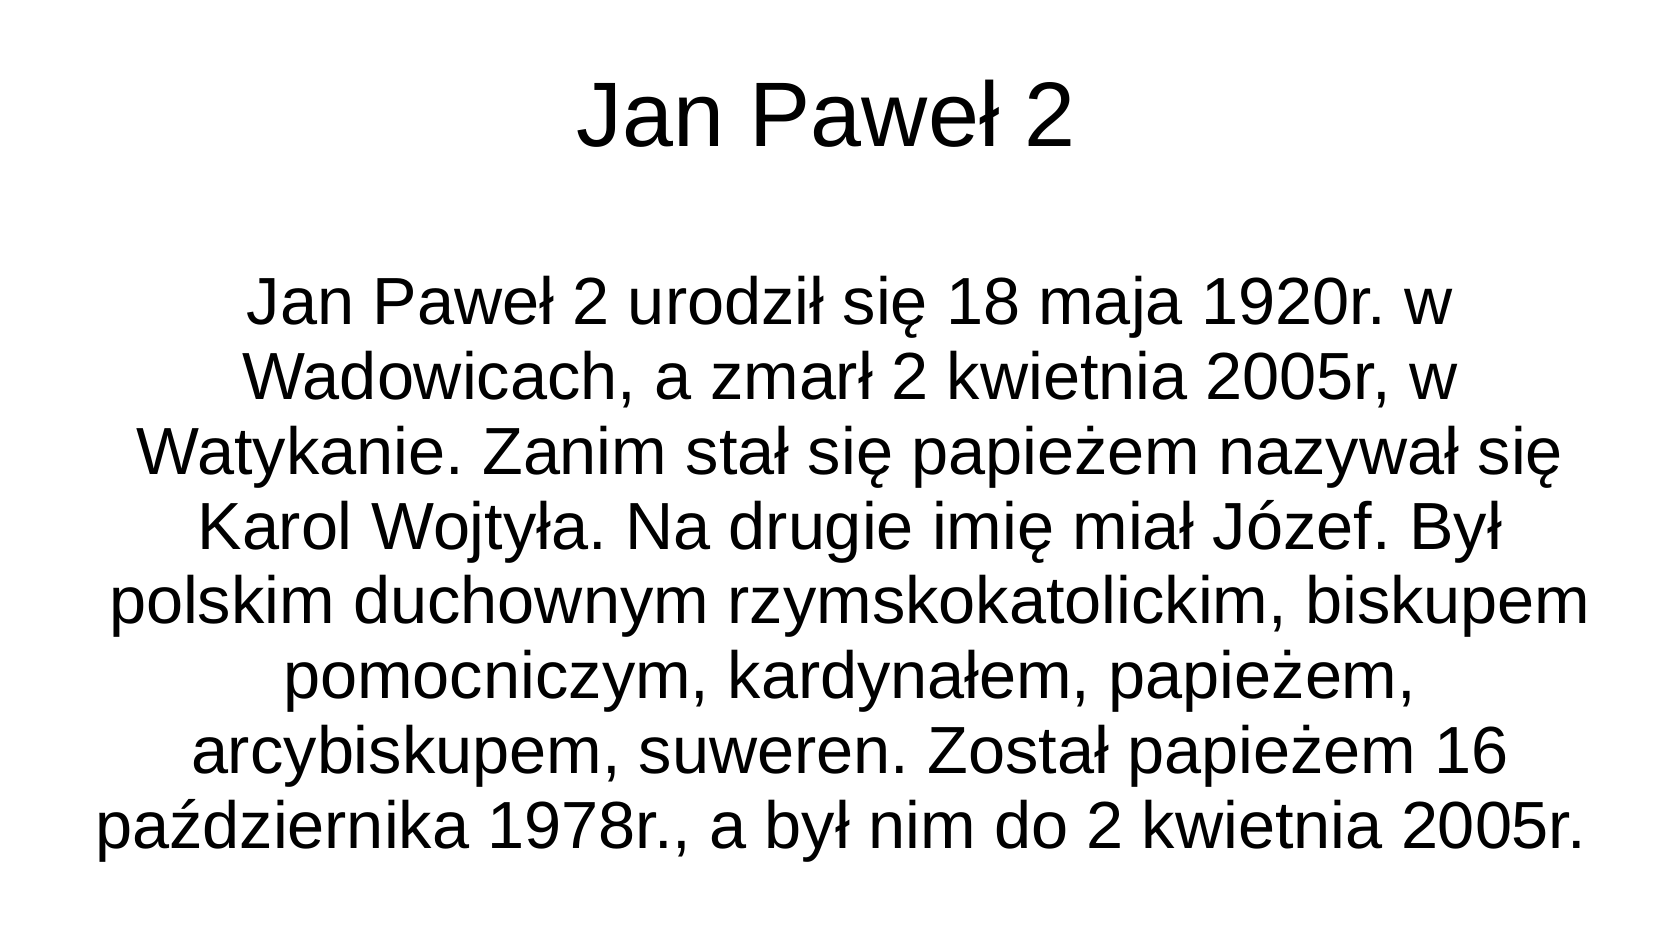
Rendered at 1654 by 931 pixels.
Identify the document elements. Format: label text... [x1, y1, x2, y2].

title Jan Paweł 2 [82, 37, 1571, 193]
subtitle Jan Paweł 2 urodził się 18 maja 1920r. w Wadowicach, a zmarł 2 kwietnia 2005r, w Watykanie. Zanim stał się papieżem nazywał się Karol Wojtyła. Na drugie imię miał Józef. Był polskim duchownym rzymskokatolickim, biskupem pomocniczym, kardynałem, papieżem, arcybiskupem, suweren. Został papieżem 16 października 1978r., a był nim do 2 kwietnia 2005r. [82, 217, 1619, 910]
